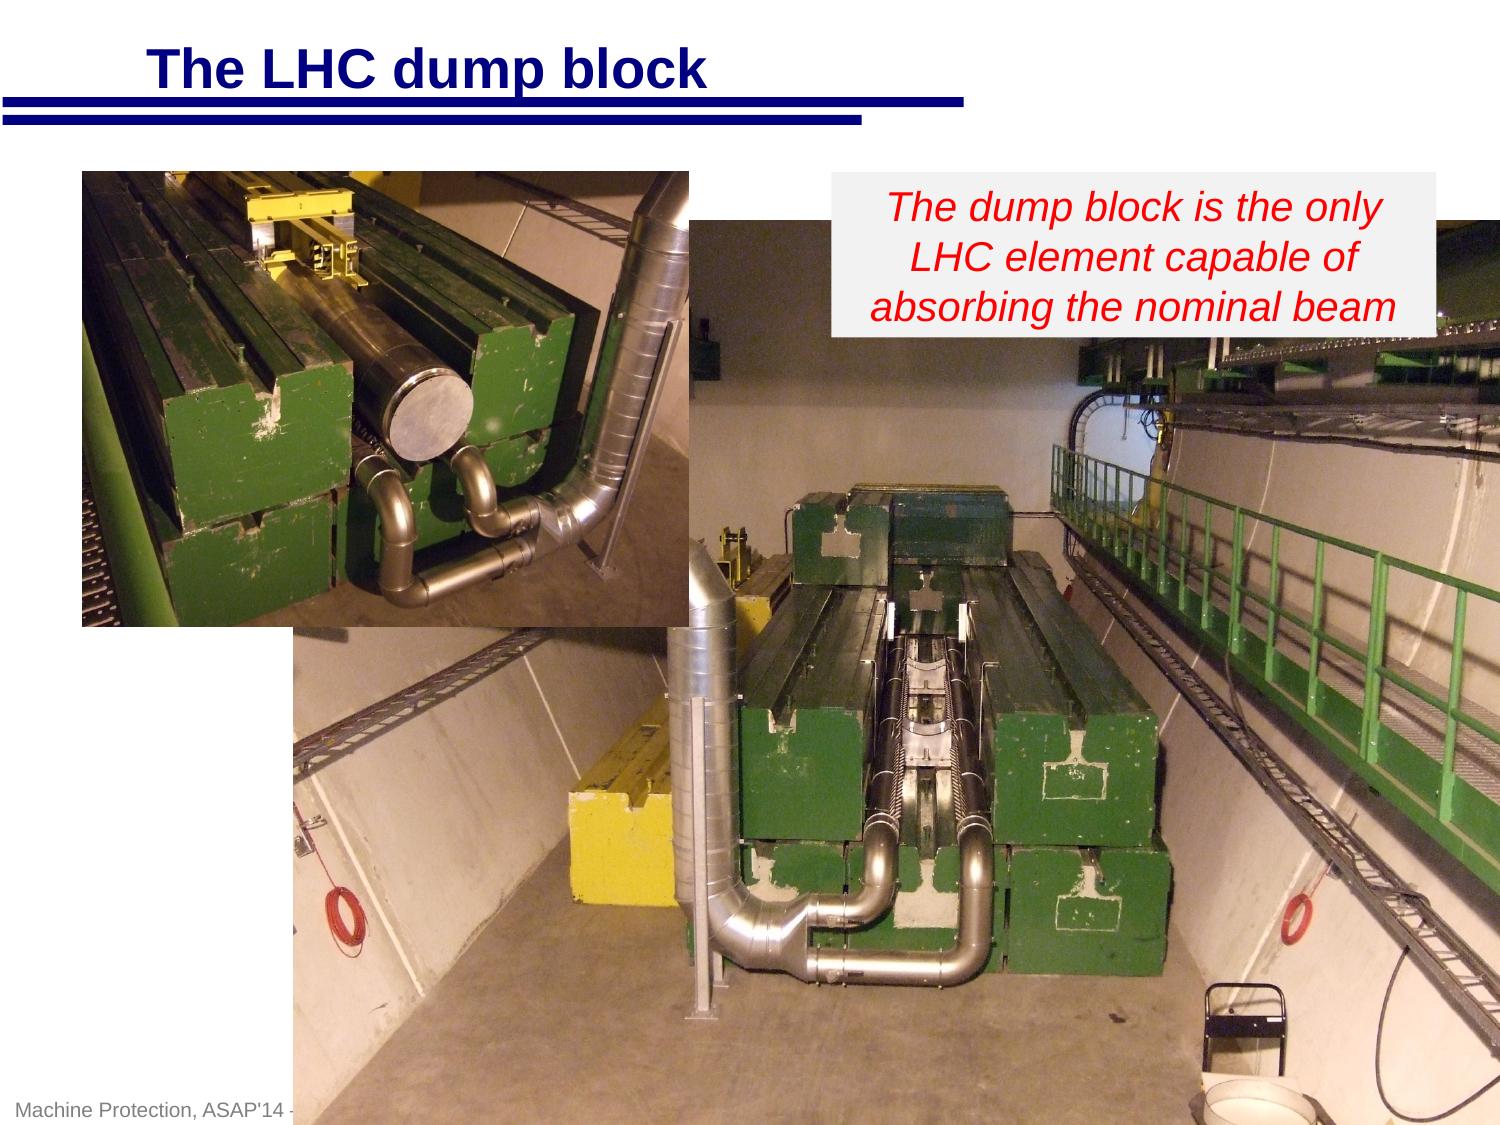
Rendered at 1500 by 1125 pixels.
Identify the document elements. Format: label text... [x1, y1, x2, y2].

picture [82, 171, 1500, 1125]
title The LHC dump block [131, 0, 1350, 132]
text_box The dump block is the only LHC element capable of absorbing the nominal beam [831, 171, 1437, 338]
